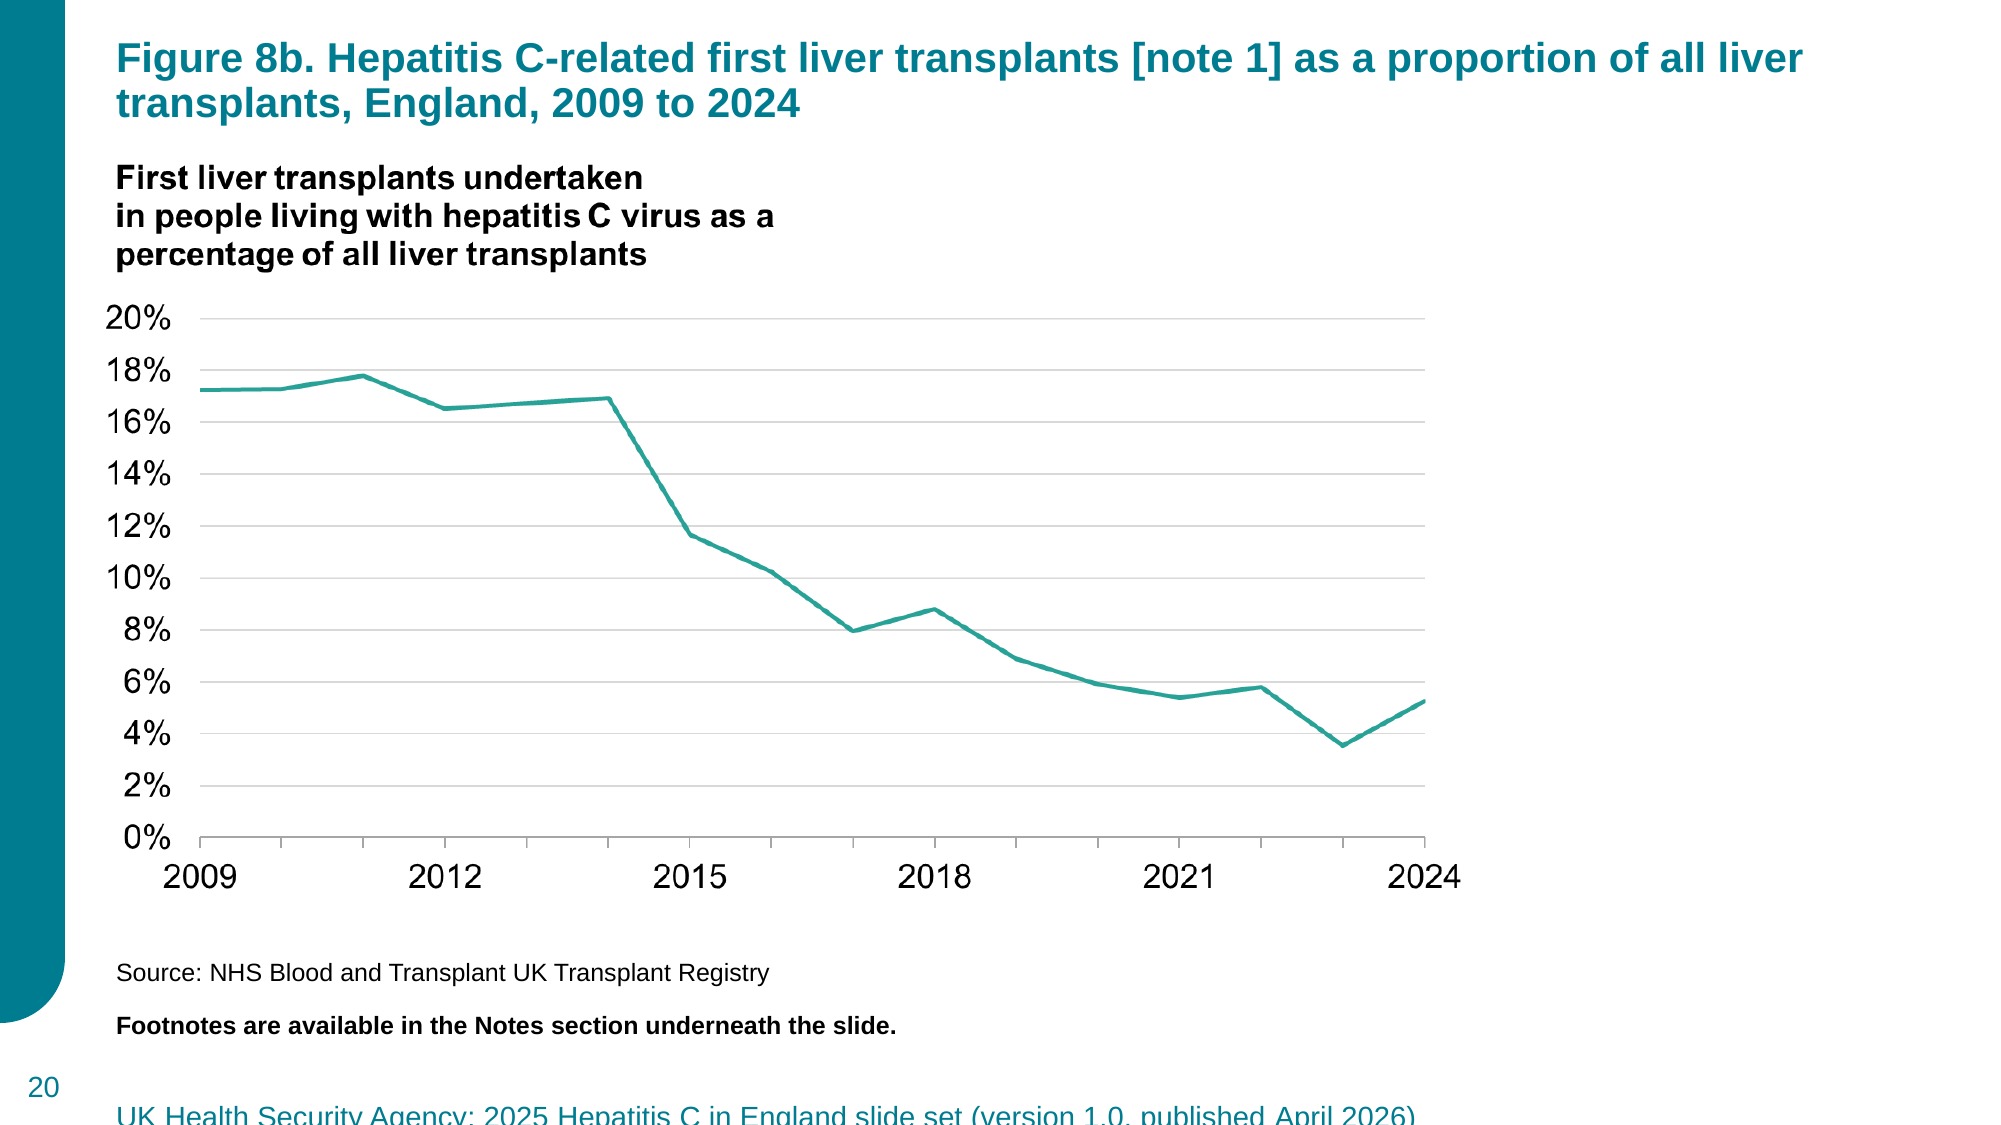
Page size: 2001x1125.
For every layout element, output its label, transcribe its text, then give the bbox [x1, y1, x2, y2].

text_box [12, 1055, 83, 1116]
title Figure 8b. Hepatitis C-related first liver transplants [note 1] as a proportion of all liver transplants, England, 2009 to 2024 [101, 29, 1926, 140]
text_box Source: NHS Blood and Transplant UK Transplant Registry [101, 957, 1453, 995]
text_box UK Health Security Agency: 2025 Hepatitis C in England slide set (version 1.0, published April 2026) [101, 1056, 1743, 1116]
picture [101, 147, 1472, 906]
text_box Footnotes are available in the Notes section underneath the slide. [101, 1002, 965, 1048]
